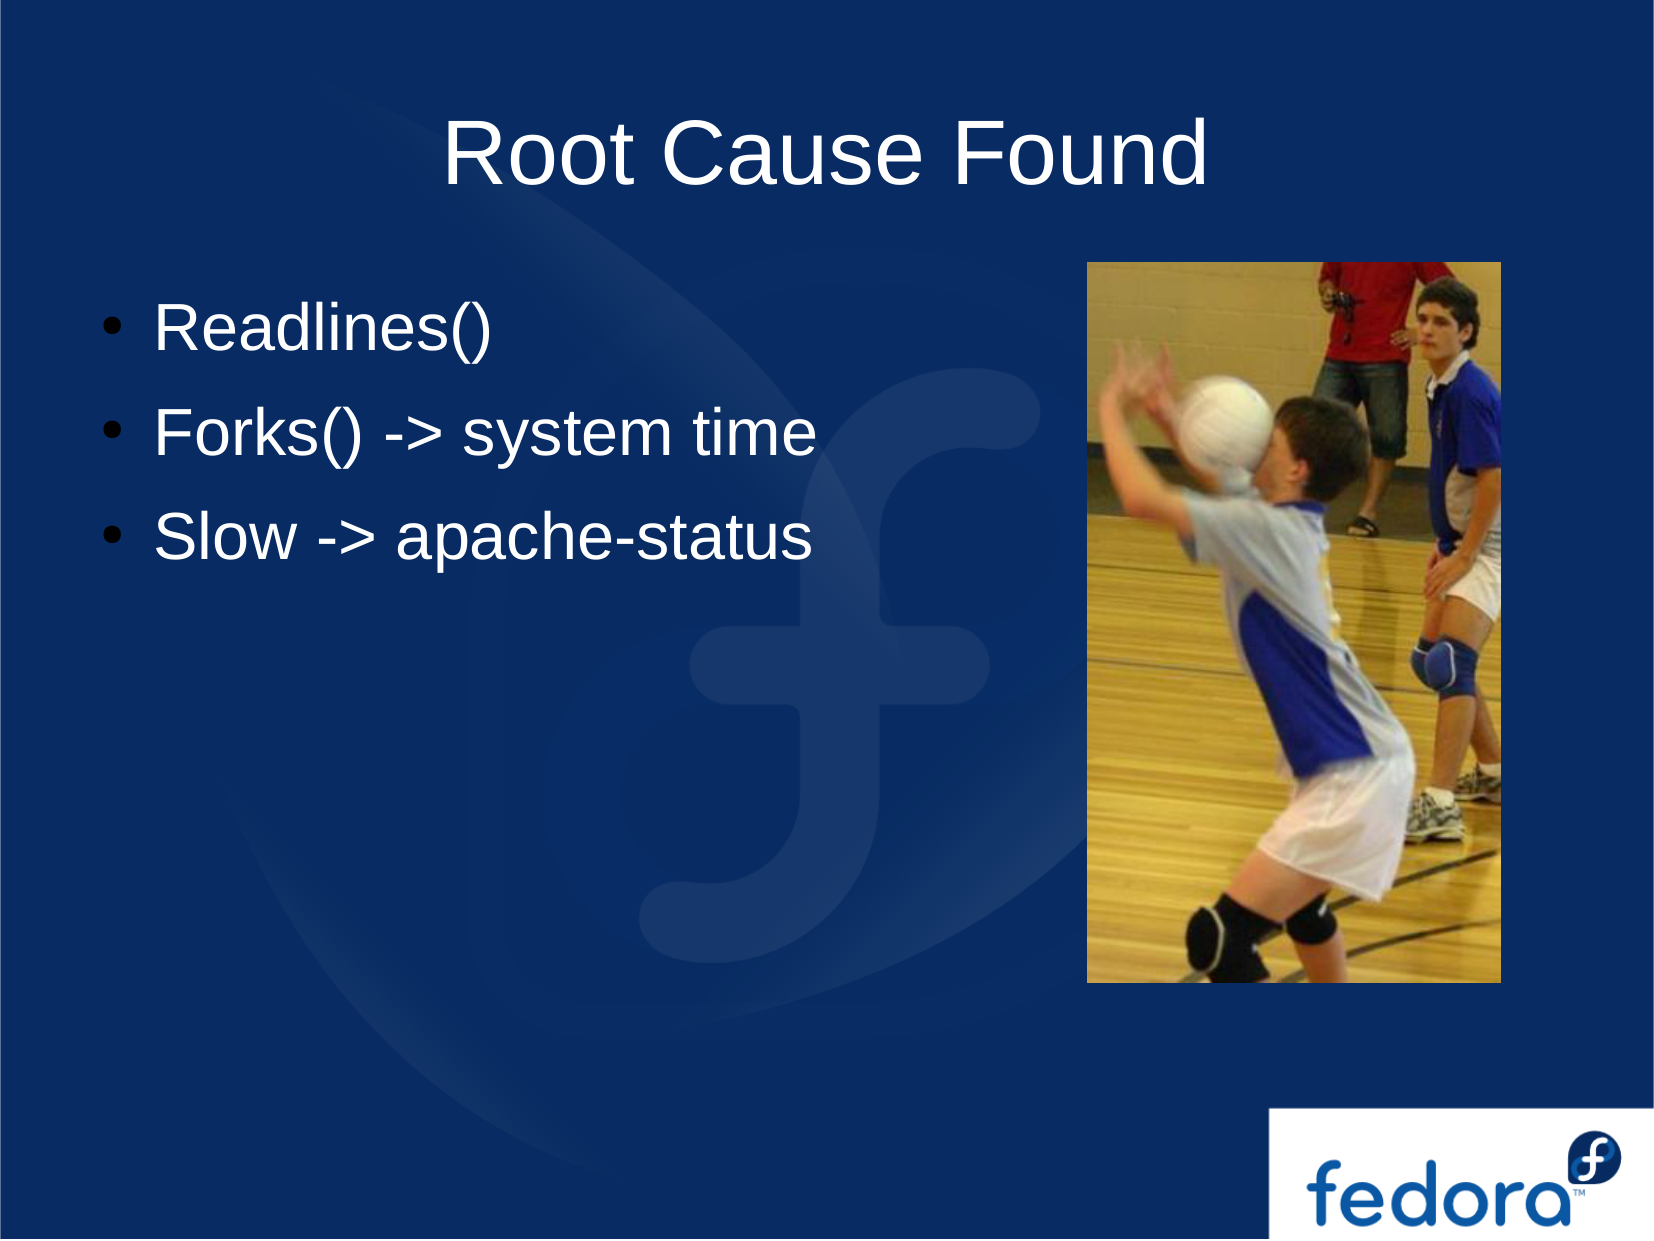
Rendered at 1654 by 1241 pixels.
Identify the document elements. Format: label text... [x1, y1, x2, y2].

list Readlines() Forks() -> system time Slow -> apache-status [82, 290, 1571, 1094]
picture [0, 0, 1654, 1239]
title Root Cause Found [82, 56, 1571, 250]
